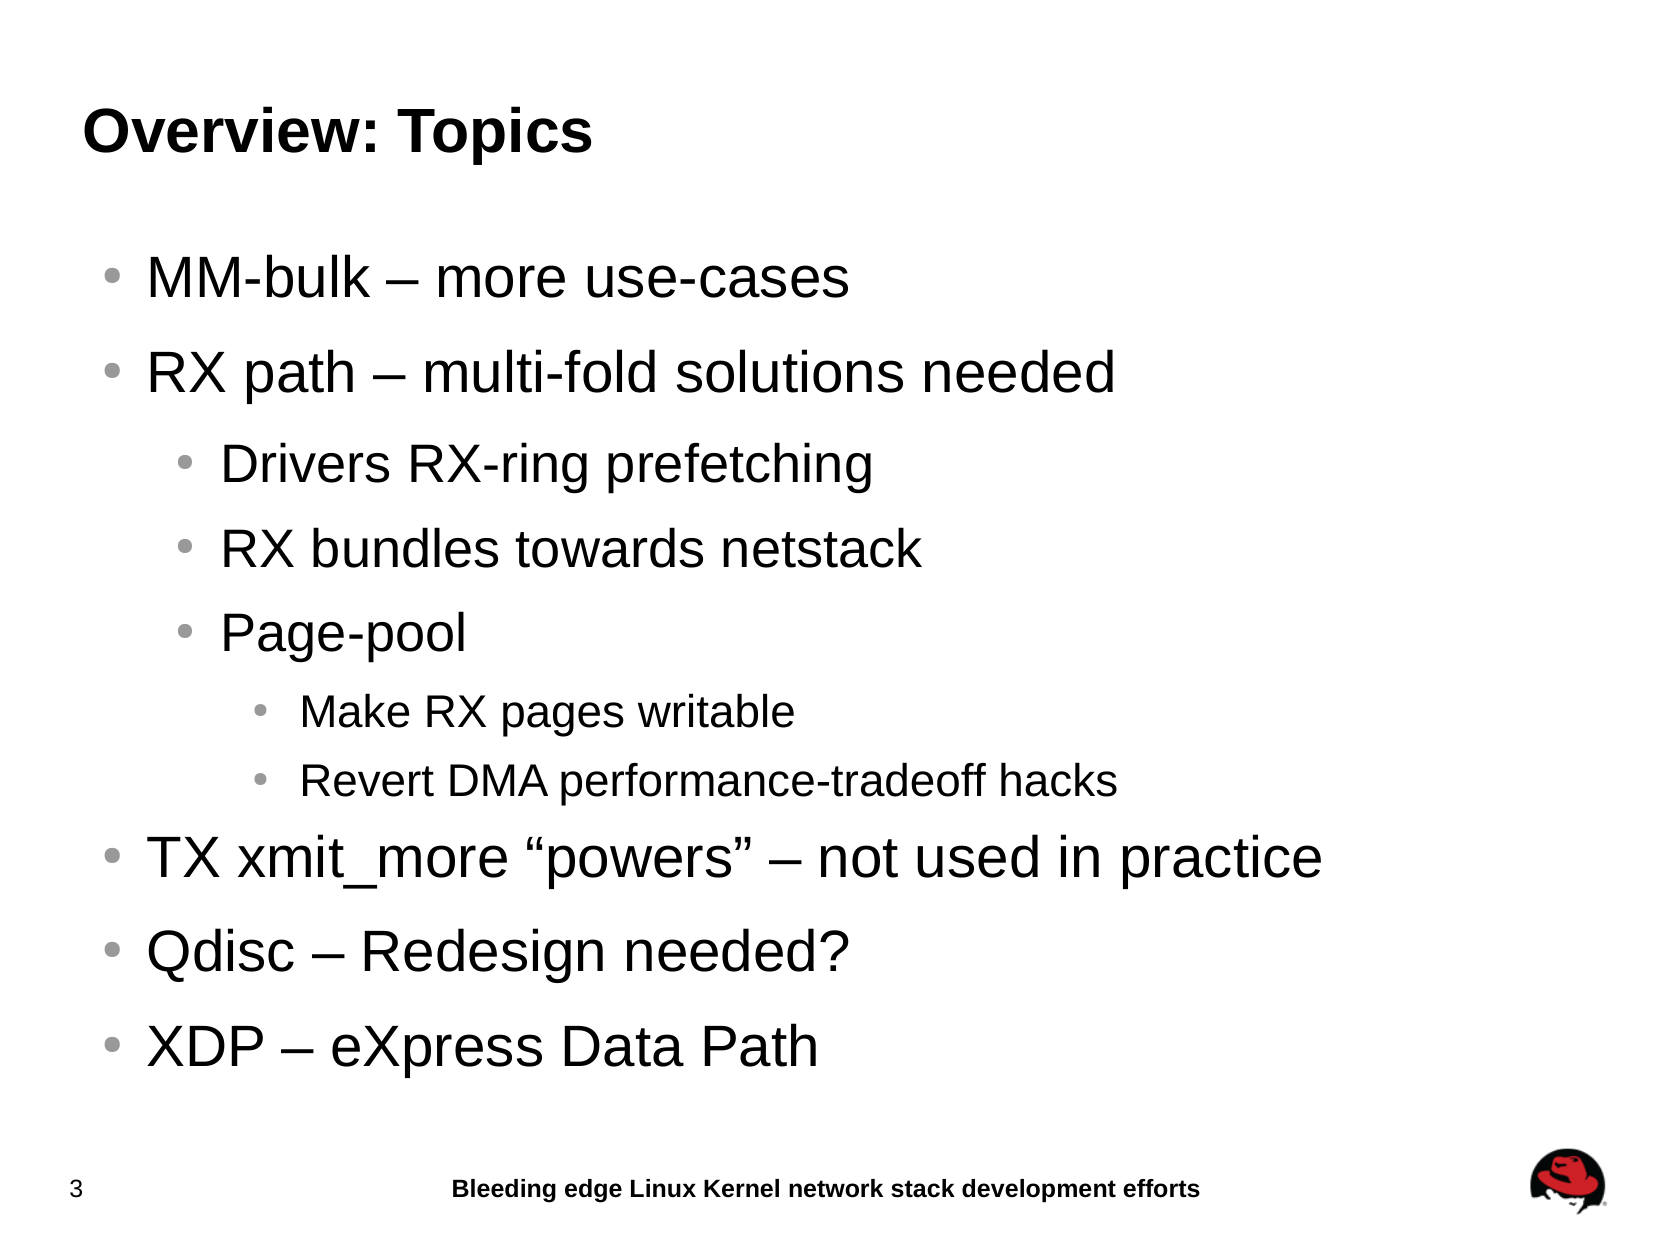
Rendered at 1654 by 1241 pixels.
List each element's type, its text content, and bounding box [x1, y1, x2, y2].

title Overview: Topics [82, 37, 1571, 226]
list MM-bulk – more use-cases RX path – multi-fold solutions needed Drivers RX-ring prefetching RX bundles towards netstack Page-pool Make RX pages writable Revert DMA performance-tradeoff hacks TX xmit_more “powers” – not used in practice Qdisc – Redesign needed? XDP – eXpress Data Path [86, 244, 1576, 1079]
picture [1529, 1146, 1613, 1224]
